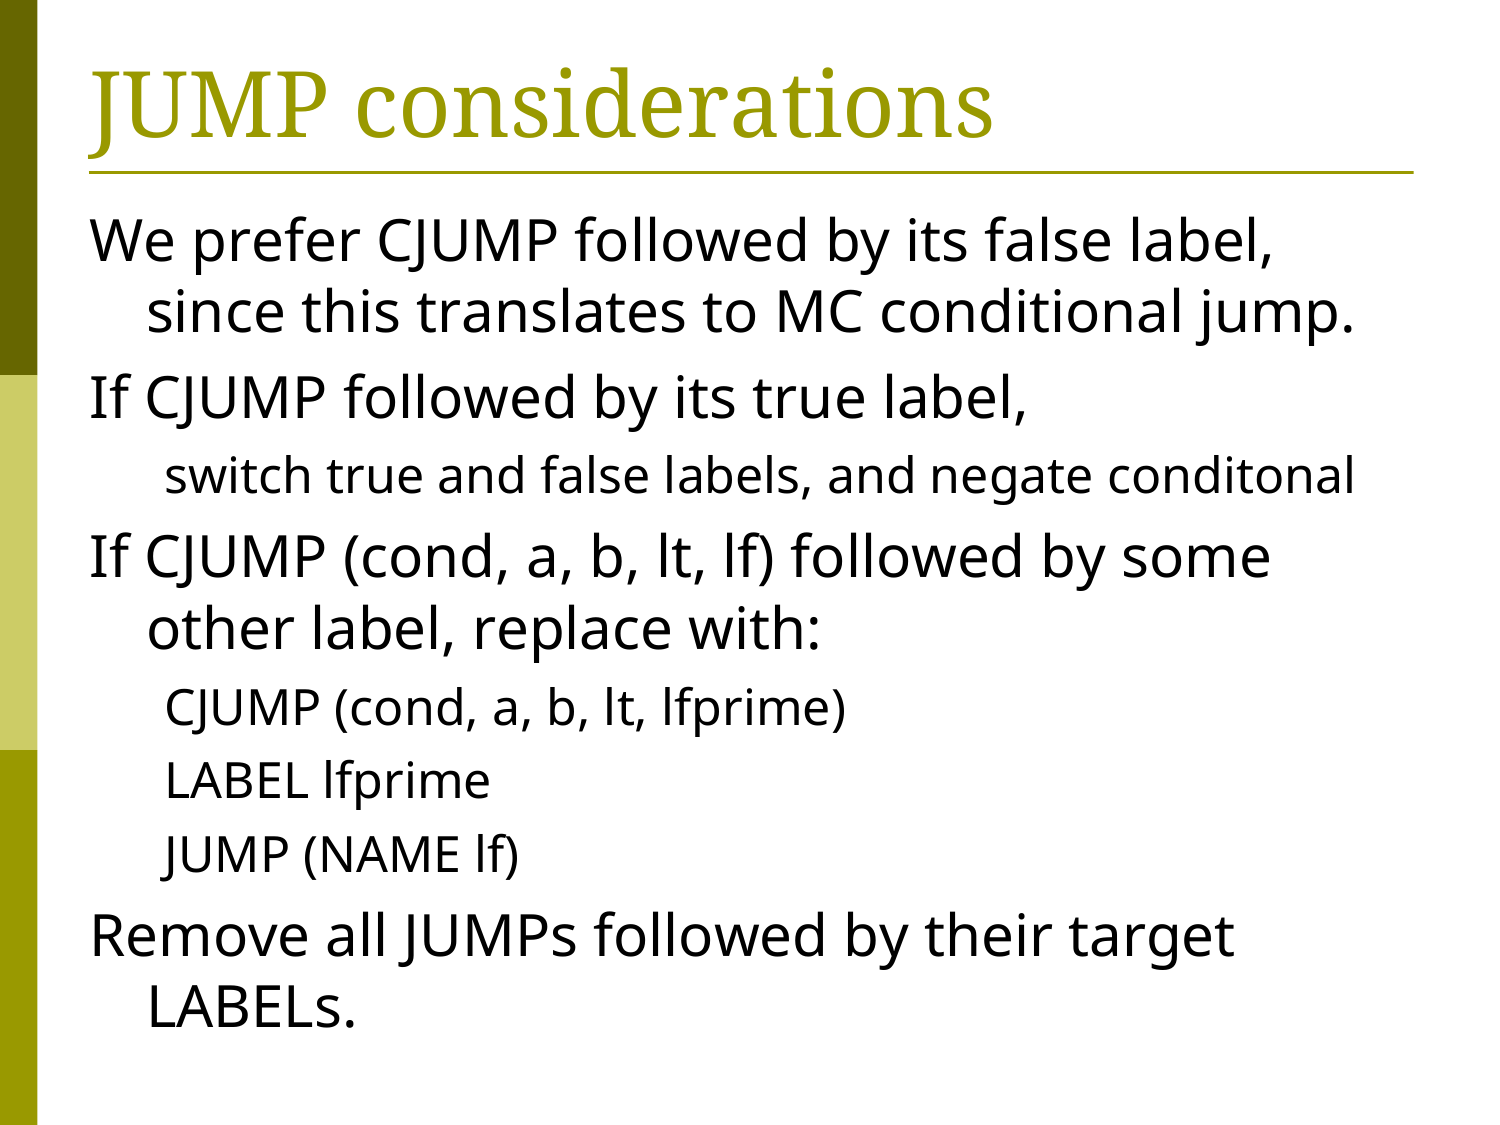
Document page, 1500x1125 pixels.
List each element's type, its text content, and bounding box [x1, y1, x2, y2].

title JUMP considerations [75, 45, 1426, 173]
list We prefer CJUMP followed by its false label, since this translates to MC conditional jump. If CJUMP followed by its true label, switch true and false labels, and negate conditonal If CJUMP (cond, a, b, lt, lf) followed by some other label, replace with: CJUMP (cond, a, b, lt, lfprime) LABEL lfprime JUMP (NAME lf) Remove all JUMPs followed by their target LABELs. [75, 196, 1426, 1083]
